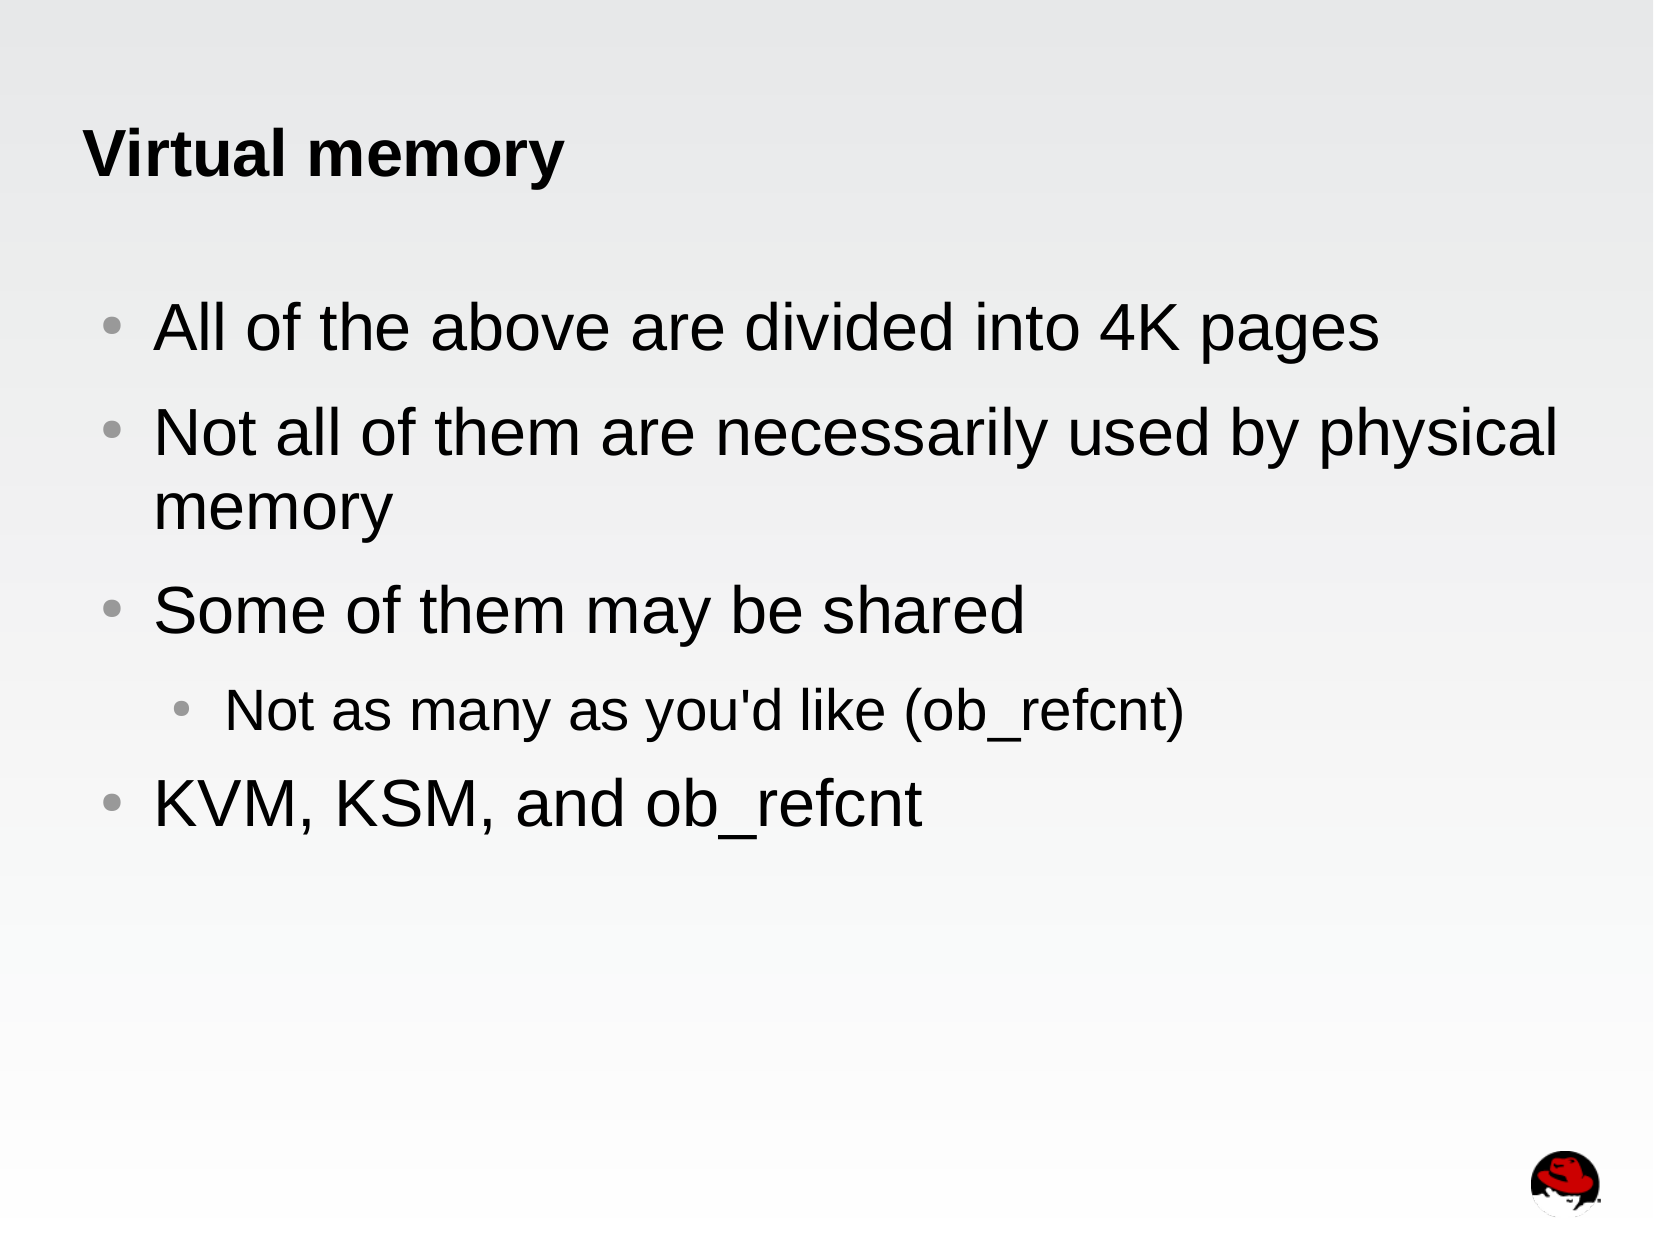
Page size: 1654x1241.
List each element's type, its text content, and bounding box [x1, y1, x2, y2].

picture [0, 0, 1654, 1241]
list All of the above are divided into 4K pages Not all of them are necessarily used by physical memory Some of them may be shared Not as many as you'd like (ob_refcnt) KVM, KSM, and ob_refcnt [82, 290, 1571, 1109]
title Virtual memory [82, 49, 1571, 257]
